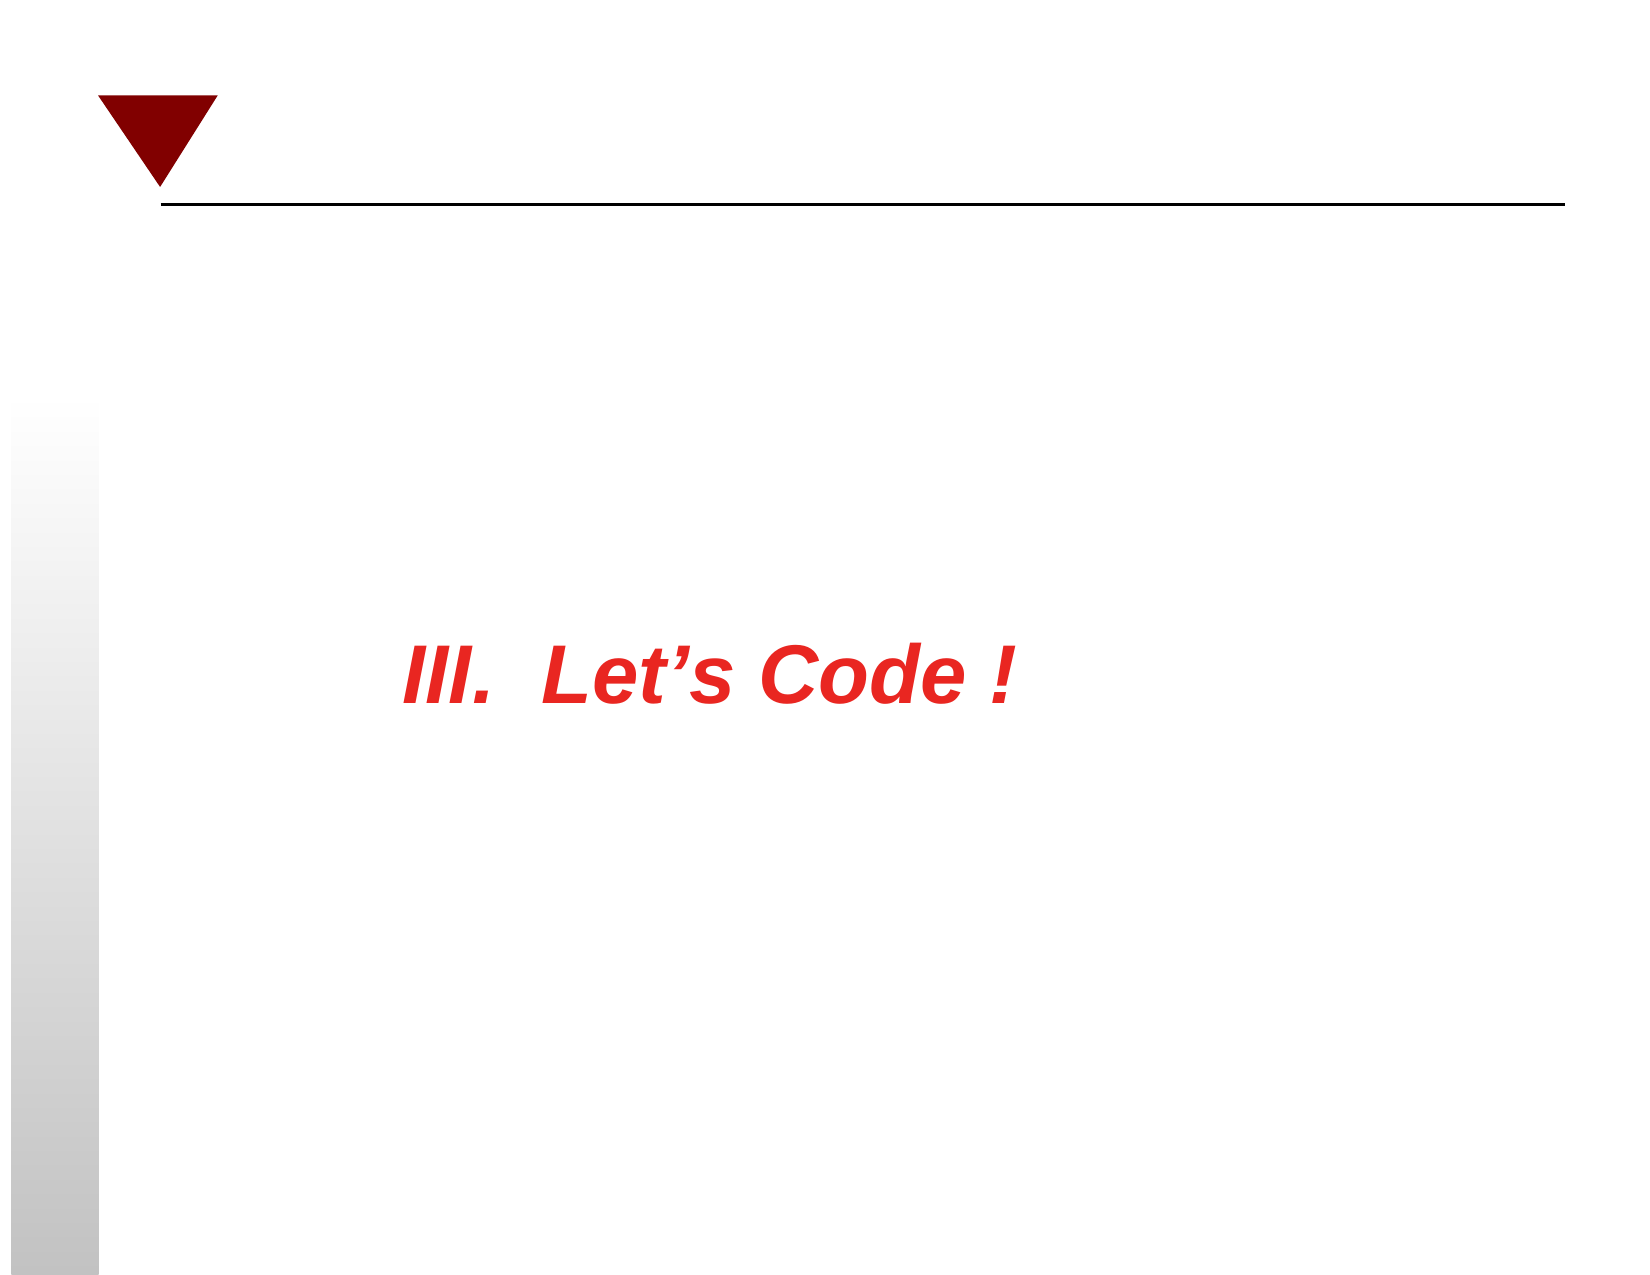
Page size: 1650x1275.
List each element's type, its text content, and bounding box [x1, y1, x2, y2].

text_box III. Let’s Code ! [387, 612, 1034, 728]
text_box [11, 396, 99, 1275]
text_box [98, 95, 218, 187]
